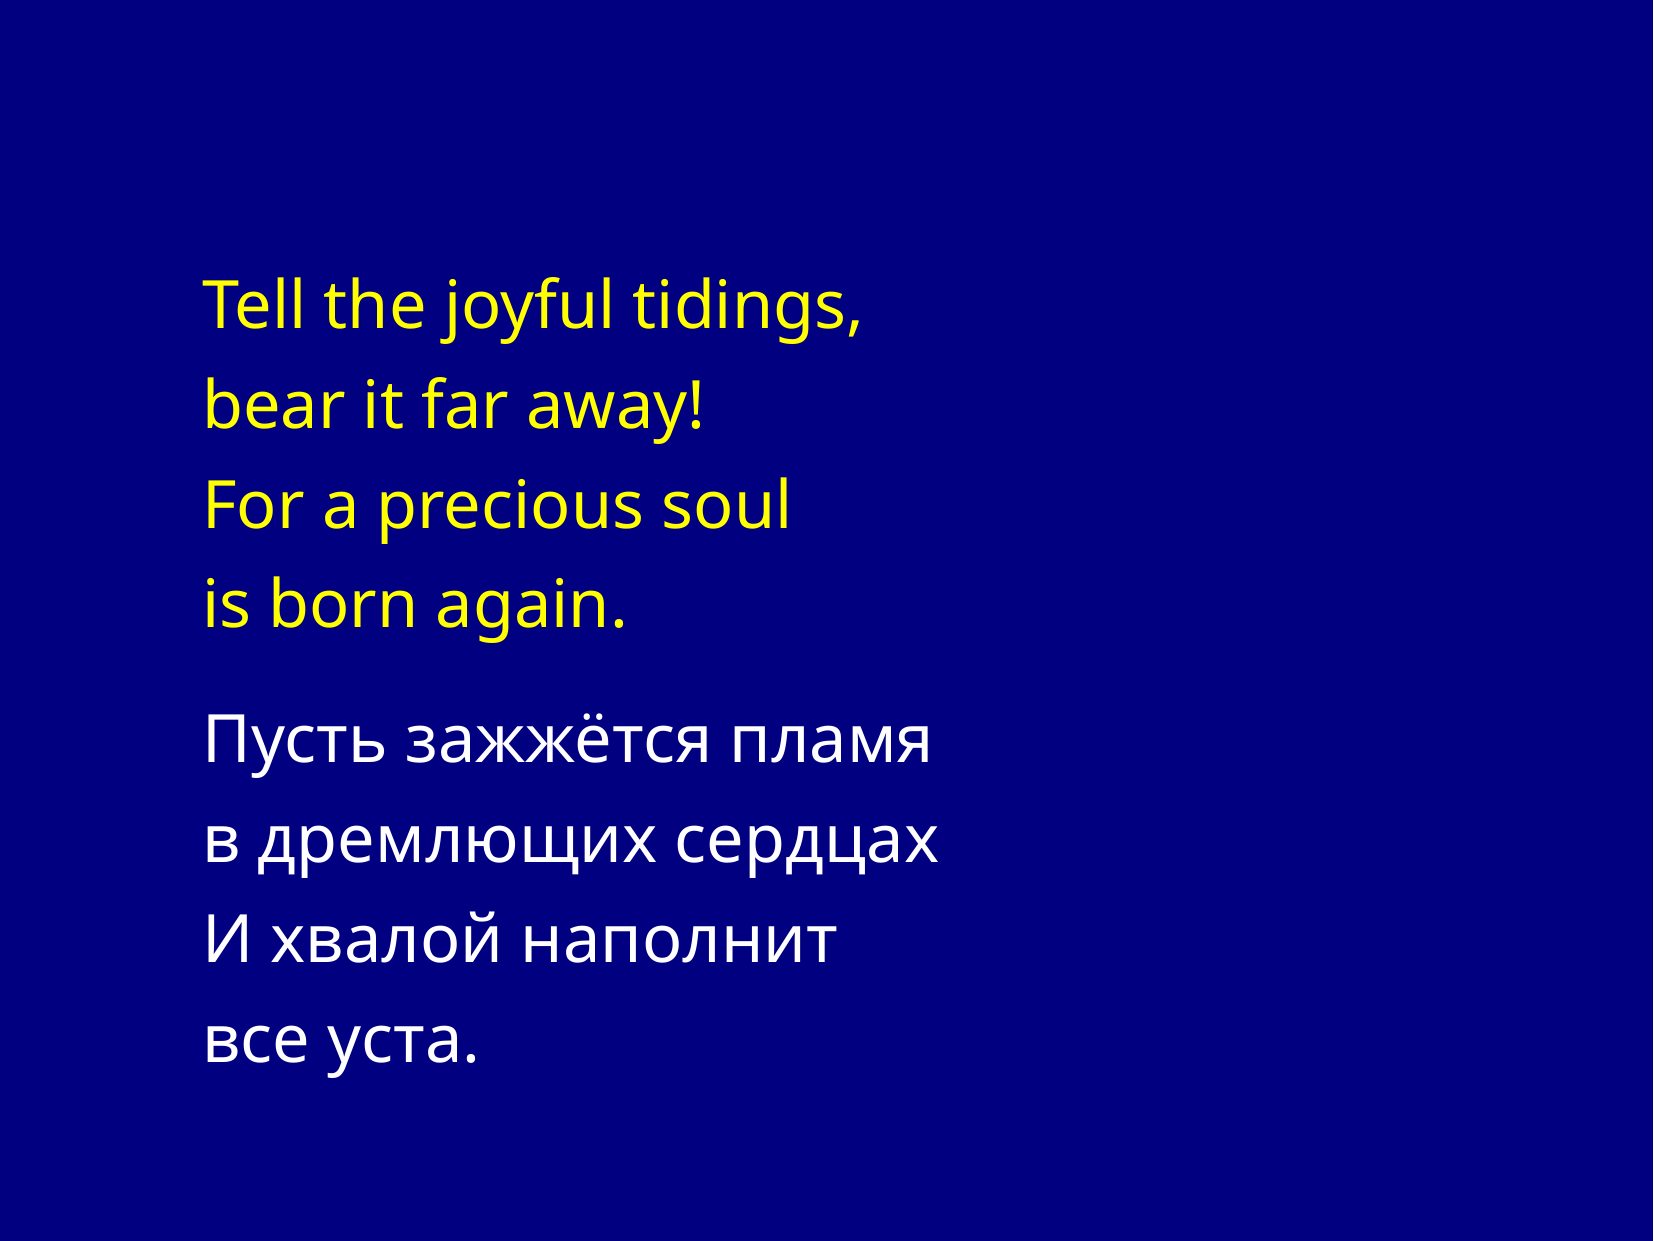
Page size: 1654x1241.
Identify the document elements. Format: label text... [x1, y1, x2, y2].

text_box Пусть зажжётся пламя в дремлющих сердцах И хвалой наполнит все уста. [75, 675, 1576, 1163]
text_box Tell the joyful tidings, bear it far away! For a precious soul is born again. [75, 150, 1576, 638]
